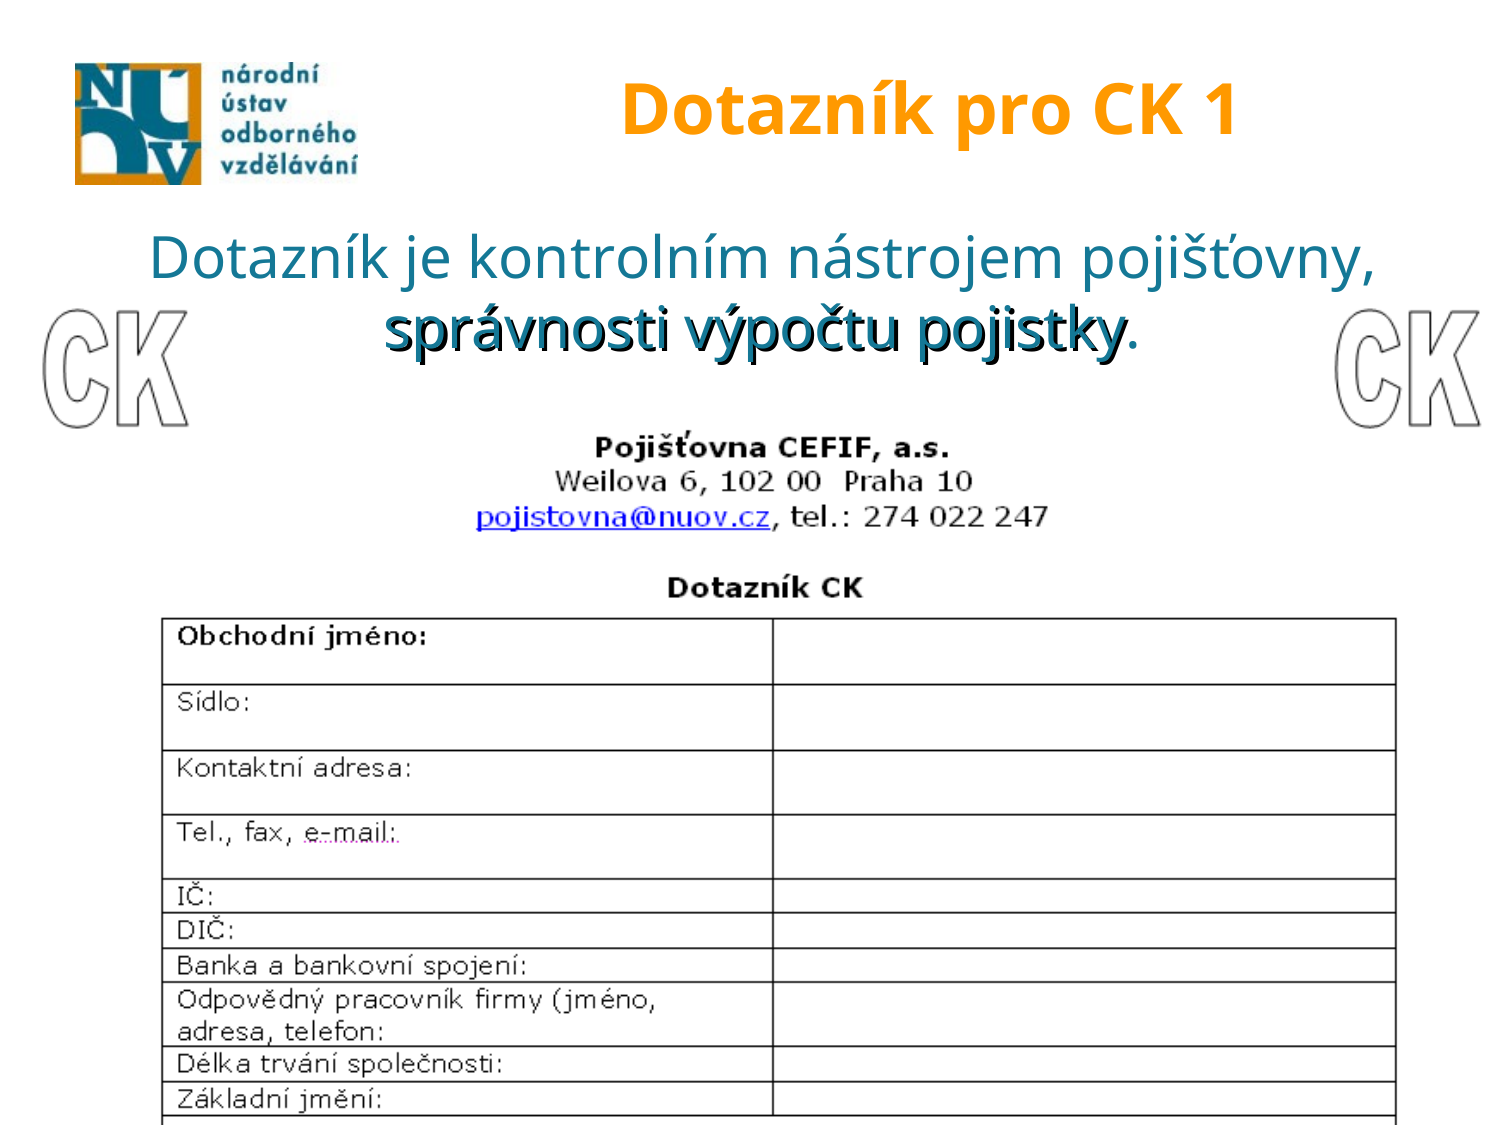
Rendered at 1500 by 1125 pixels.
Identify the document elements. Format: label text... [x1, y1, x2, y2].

title Dotazník pro CK 1 [399, 37, 1463, 176]
picture [0, 287, 1500, 1125]
text_box Dotazník je kontrolním nástrojem pojišťovny, správnosti výpočtu pojistky. [24, 212, 1500, 368]
picture [75, 62, 358, 185]
